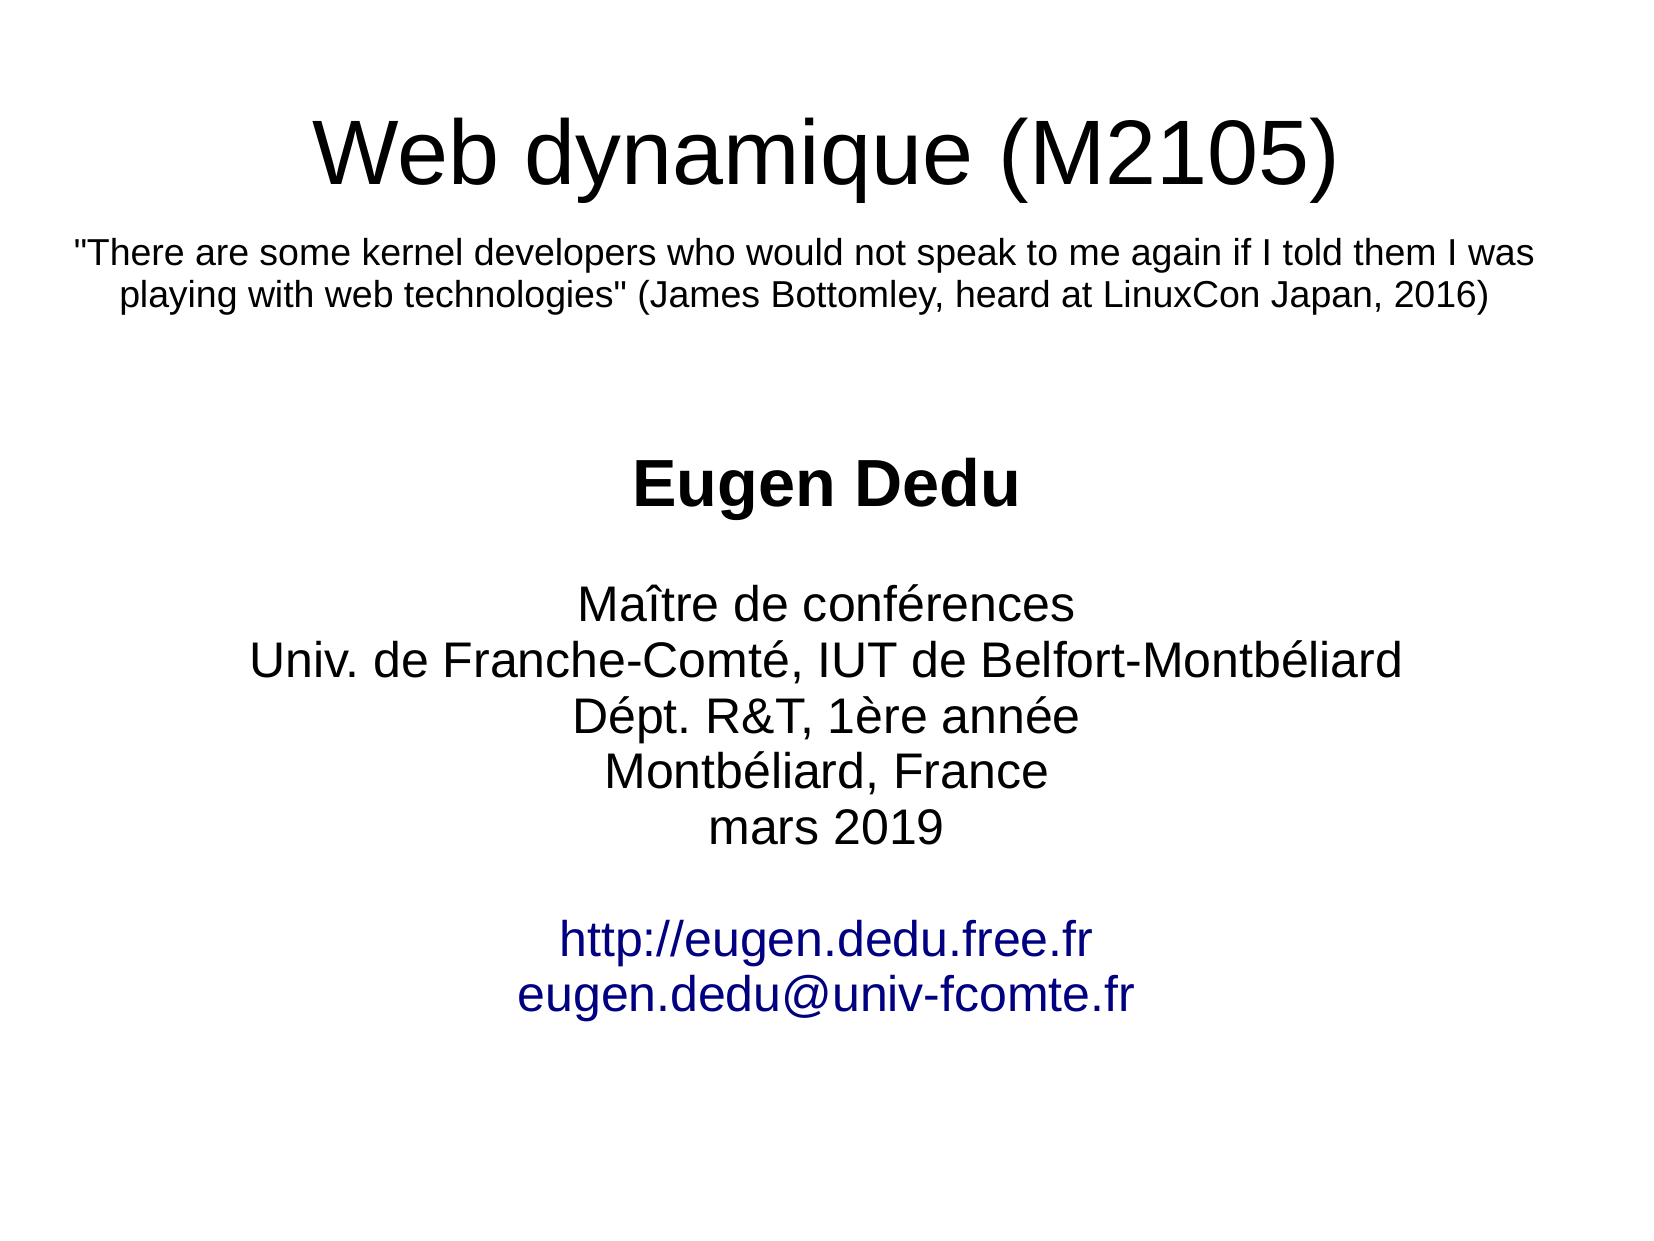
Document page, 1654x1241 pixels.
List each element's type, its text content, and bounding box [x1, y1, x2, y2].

subtitle Eugen Dedu Maître de conférences Univ. de Franche-Comté, IUT de Belfort-Montbéliard Dépt. R&T, 1ère année Montbéliard, France mars 2019 http://eugen.dedu.free.fr eugen.dedu@univ-fcomte.fr [82, 324, 1571, 1079]
title Web dynamique (M2105) [82, 49, 1571, 221]
text_box "There are some kernel developers who would not speak to me again if I told them I was playing with web technologies" (James Bottomley, heard at LinuxCon Japan, 2016) [59, 224, 1571, 324]
